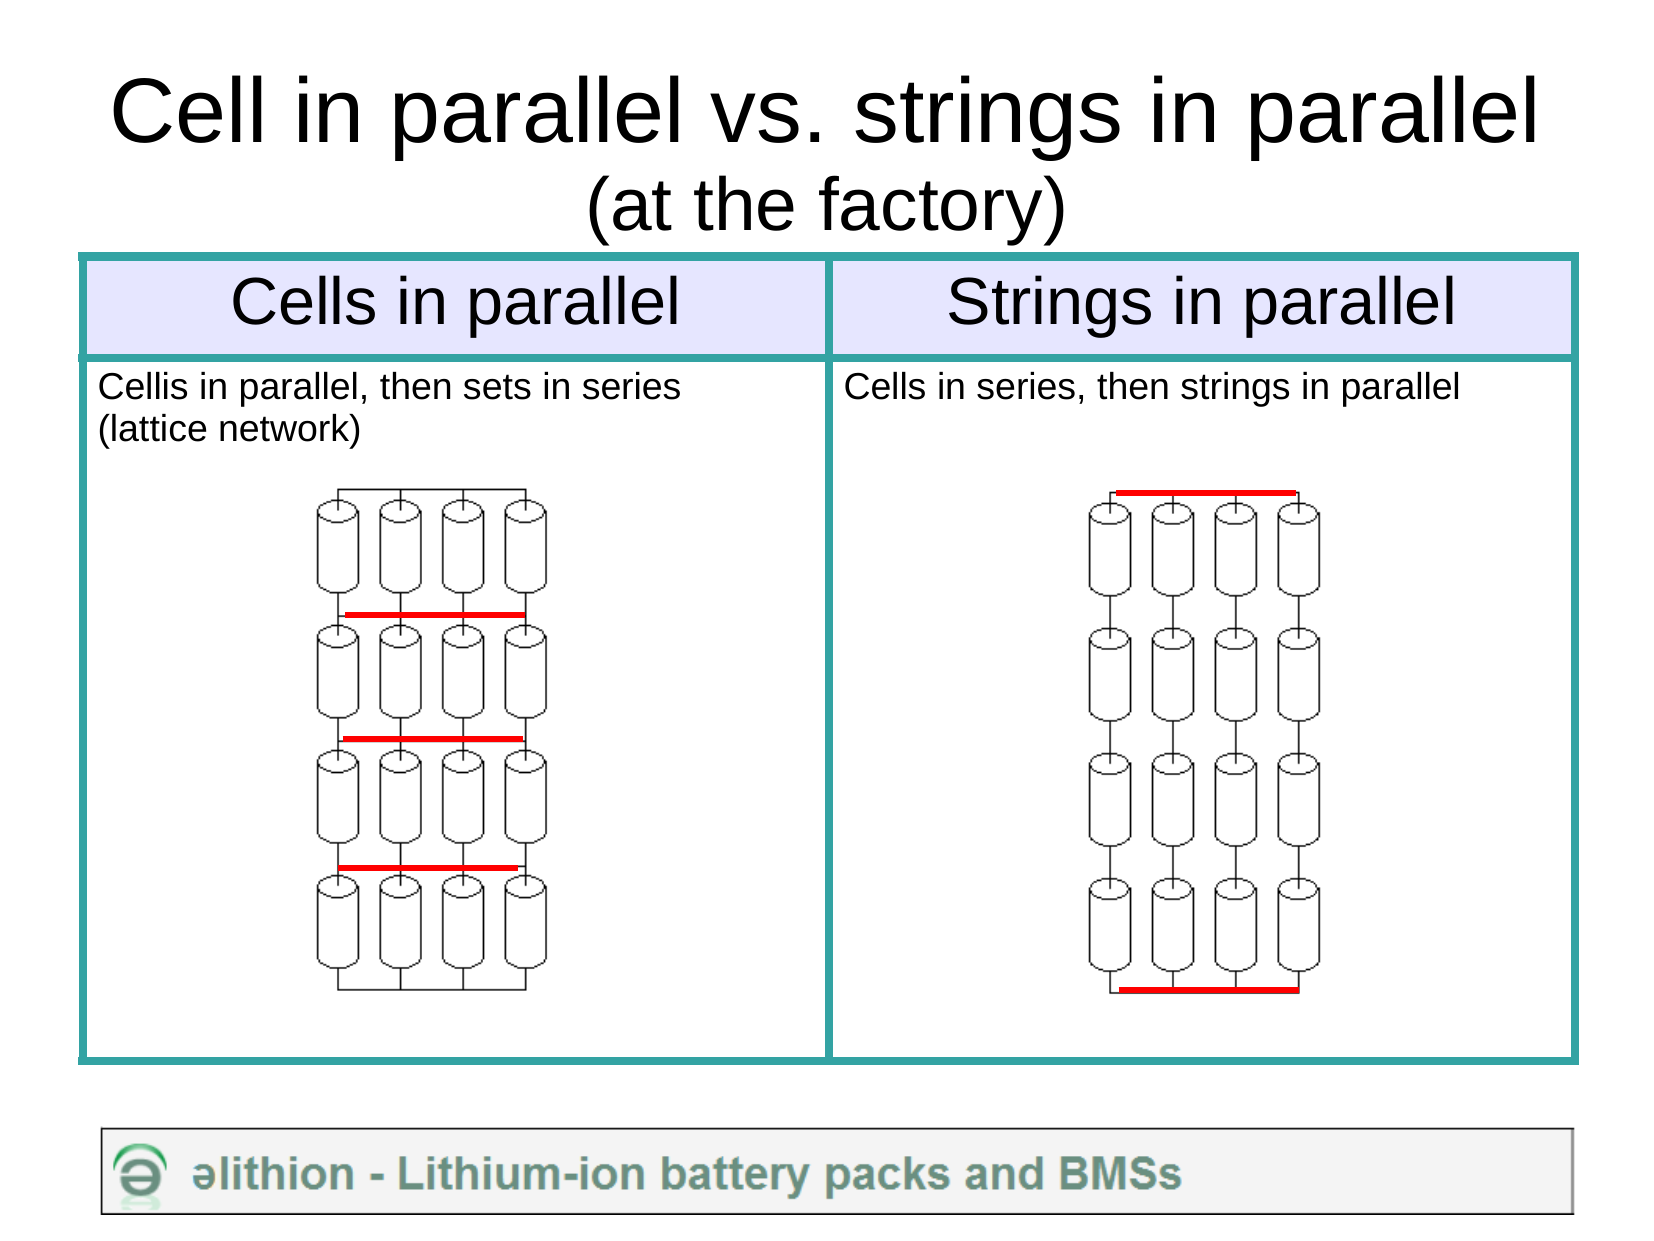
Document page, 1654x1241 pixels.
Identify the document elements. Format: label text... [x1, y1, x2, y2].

picture [98, 1125, 1576, 1215]
title Cell in parallel vs. strings in parallel (at the factory) [82, 49, 1571, 252]
picture [300, 478, 569, 1006]
table_header Cells in parallel [87, 261, 825, 354]
table_cell Cellis in parallel, then sets in series (lattice network) [87, 362, 825, 1057]
table_cell Cells in series, then strings in parallel [833, 362, 1571, 1057]
picture [1075, 478, 1336, 1006]
table_header Strings in parallel [833, 261, 1571, 354]
